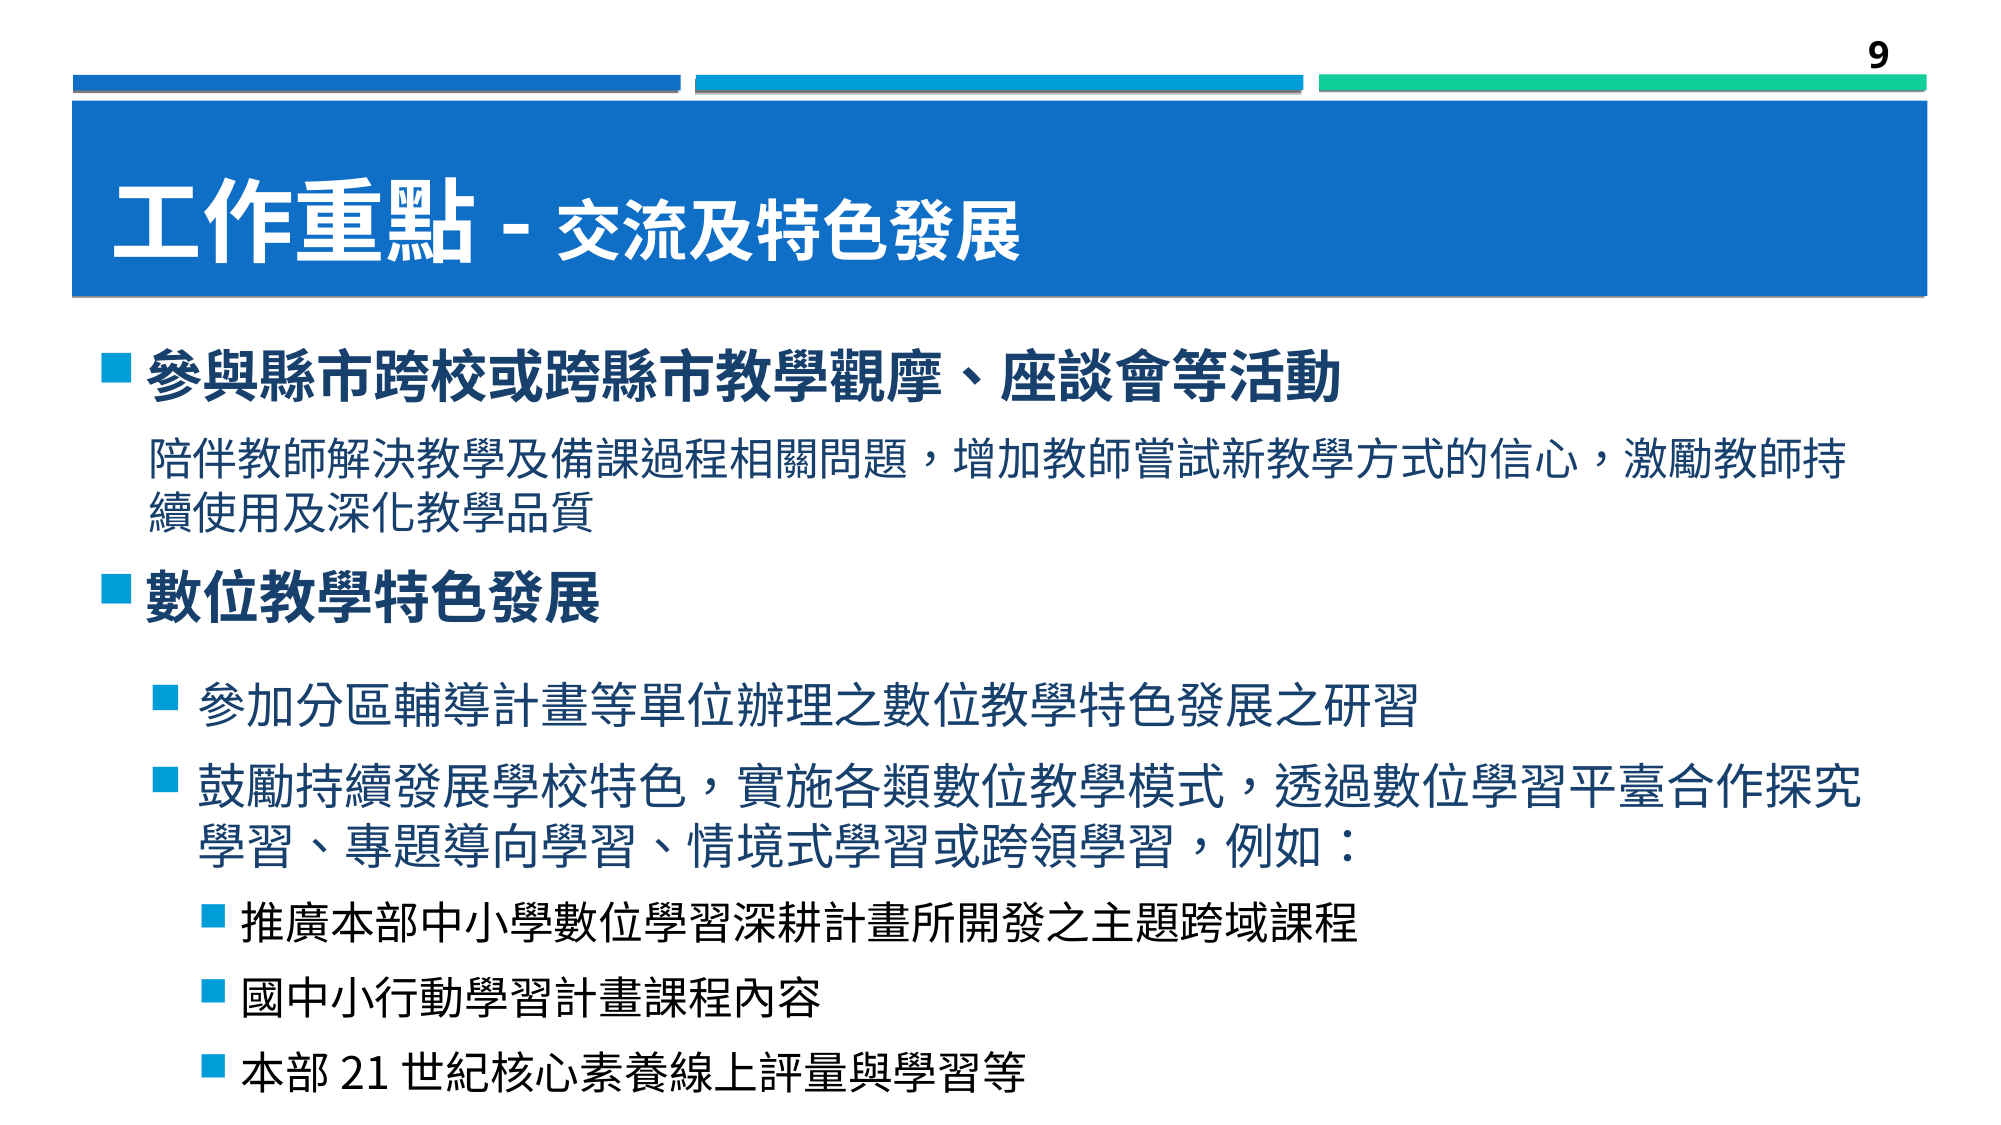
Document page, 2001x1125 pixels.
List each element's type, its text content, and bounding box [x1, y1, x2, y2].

title 工作重點-交流及特色發展 [95, 115, 1905, 282]
list 參與縣市跨校或跨縣市教學觀摩、座談會等活動 陪伴教師解決教學及備課過程相關問題，增加教師嘗試新教學方式的信心，激勵教師持續使用及深化教學品質 數位教學特色發展 參加分區輔導計畫等單位辦理之數位教學特色發展之研習 鼓勵持續發展學校特色，實施各類數位教學模式，透過數位學習平臺合作探究學習、專題導向學習、情境式學習或跨領學習，例如： 推廣本部中小學數位學習深耕計畫所開發之主題跨域課程 國中小行動學習計畫課程內容 本部21世紀核心素養線上評量與學習等 [81, 331, 1905, 1109]
slide_number <編號> [1732, 26, 1905, 87]
